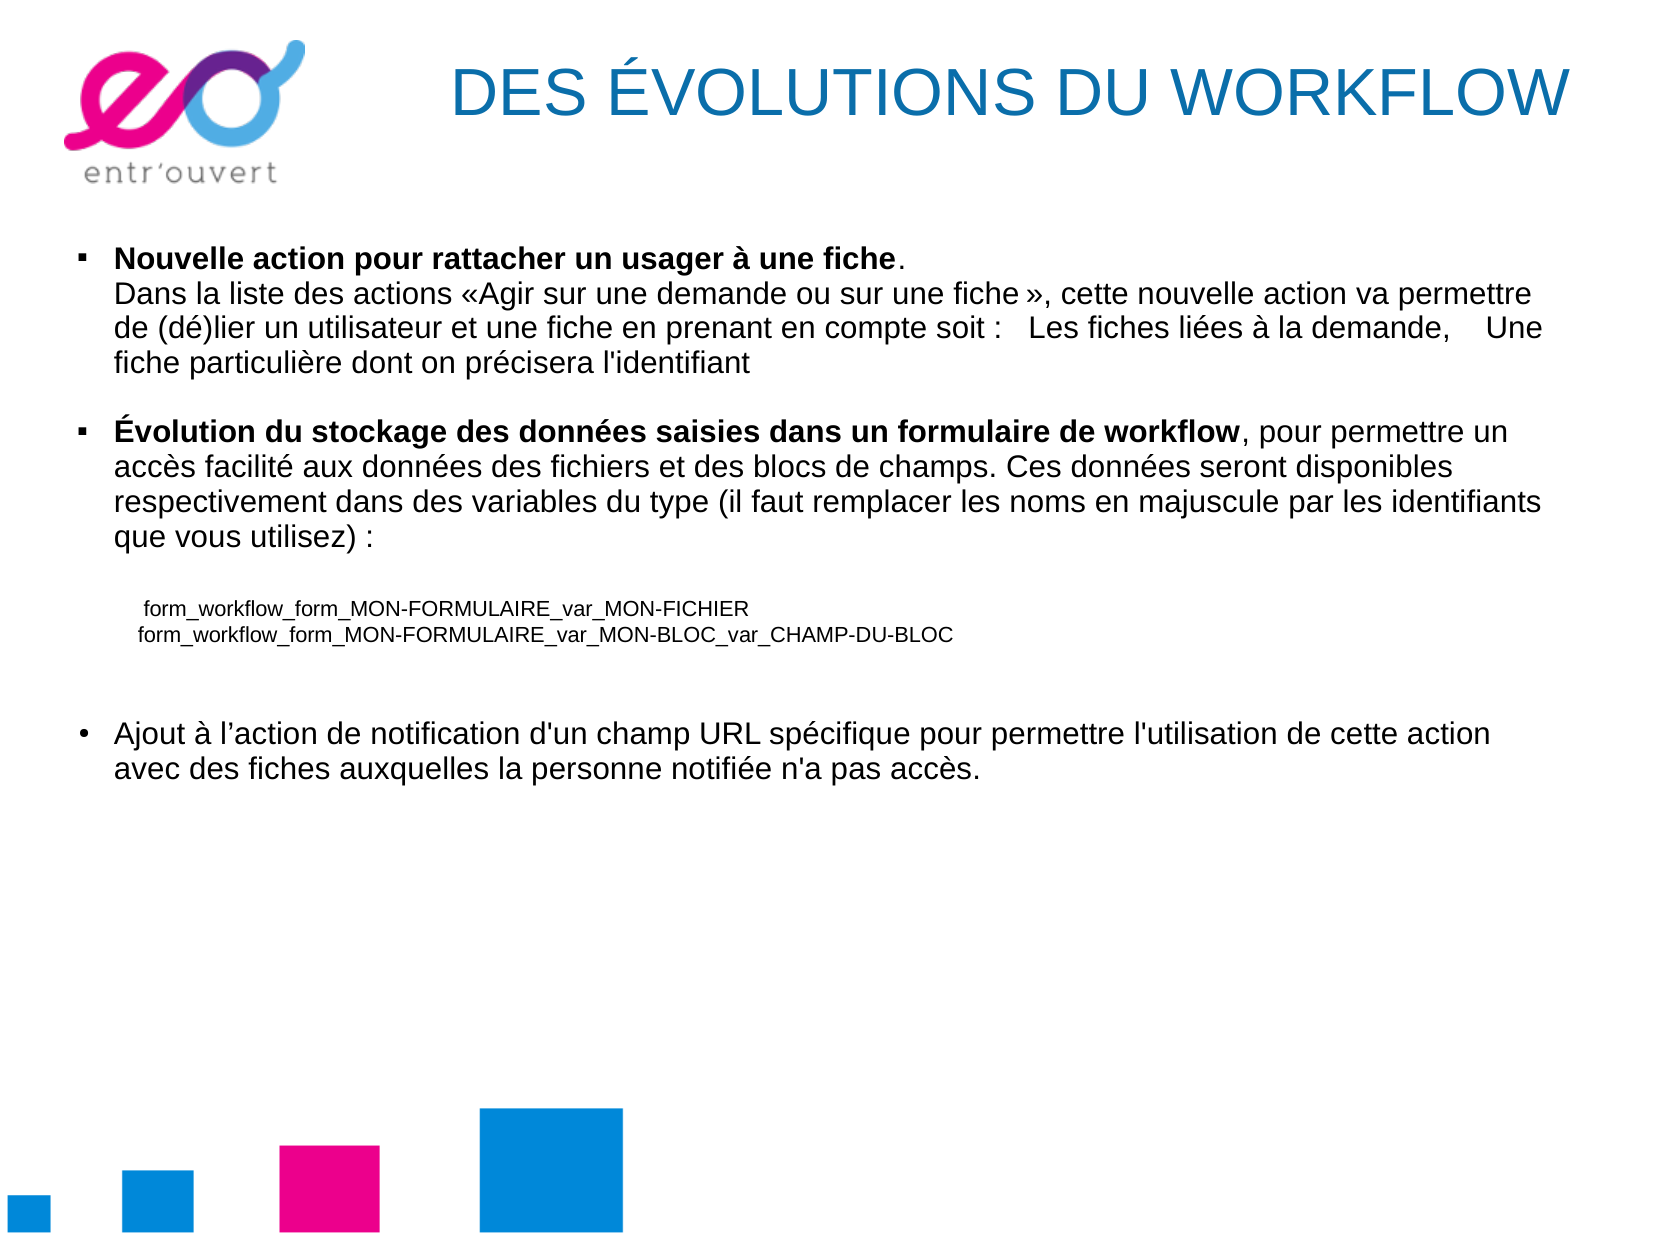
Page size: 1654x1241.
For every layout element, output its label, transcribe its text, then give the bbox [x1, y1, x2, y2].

picture [5, 1106, 626, 1235]
picture [64, 40, 305, 184]
subtitle Nouvelle action pour rattacher un usager à une fiche. Dans la liste des actions «Agir sur une demande ou sur une fiche », cette nouvelle action va permettre de (dé)lier un utilisateur et une fiche en prenant en compte soit : Les fiches liées à la demande, Une fiche particulière dont on précisera l'identifiant Évolution du stockage des données saisies dans un formulaire de workflow, pour permettre un accès facilité aux données des fichiers et des blocs de champs. Ces données seront disponibles respectivement dans des variables du type (il faut remplacer les noms en majuscule par les identifiants que vous utilisez) : form_workflow_form_MON-FORMULAIRE_var_MON-FICHIER form_workflow_form_MON-FORMULAIRE_var_MON-BLOC_var_CHAMP-DU-BLOC Ajout à l’action de notification d'un champ URL spécifique pour permettre l'utilisation de cette action avec des fiches auxquelles la personne notifiée n'a pas accès. [78, 206, 1567, 822]
title Des ÉVOLUTIONS du Workflow [354, 55, 1571, 263]
